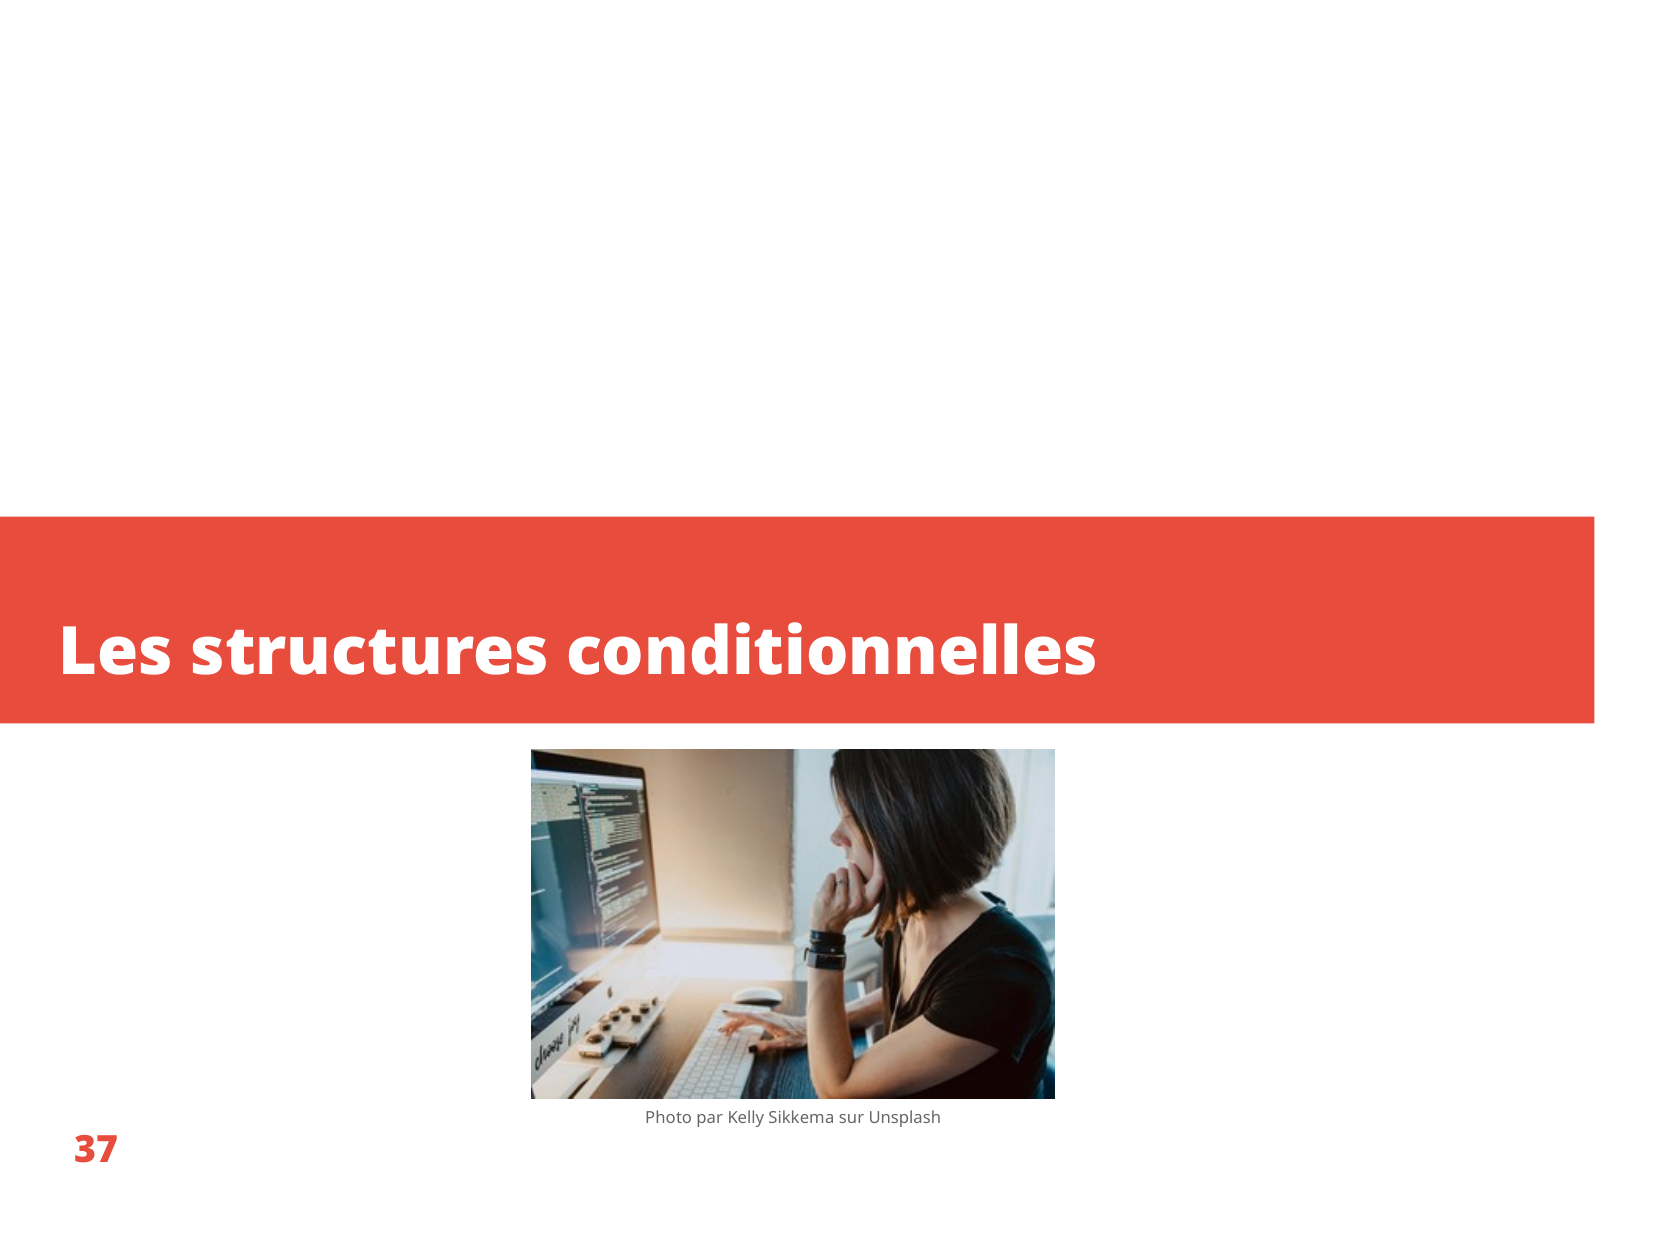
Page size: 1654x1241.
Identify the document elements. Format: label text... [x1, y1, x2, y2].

text_box Photo par Kelly Sikkema sur Unsplash [590, 1098, 996, 1138]
picture [531, 749, 1055, 1099]
title Les structures conditionnelles [59, 546, 1595, 694]
